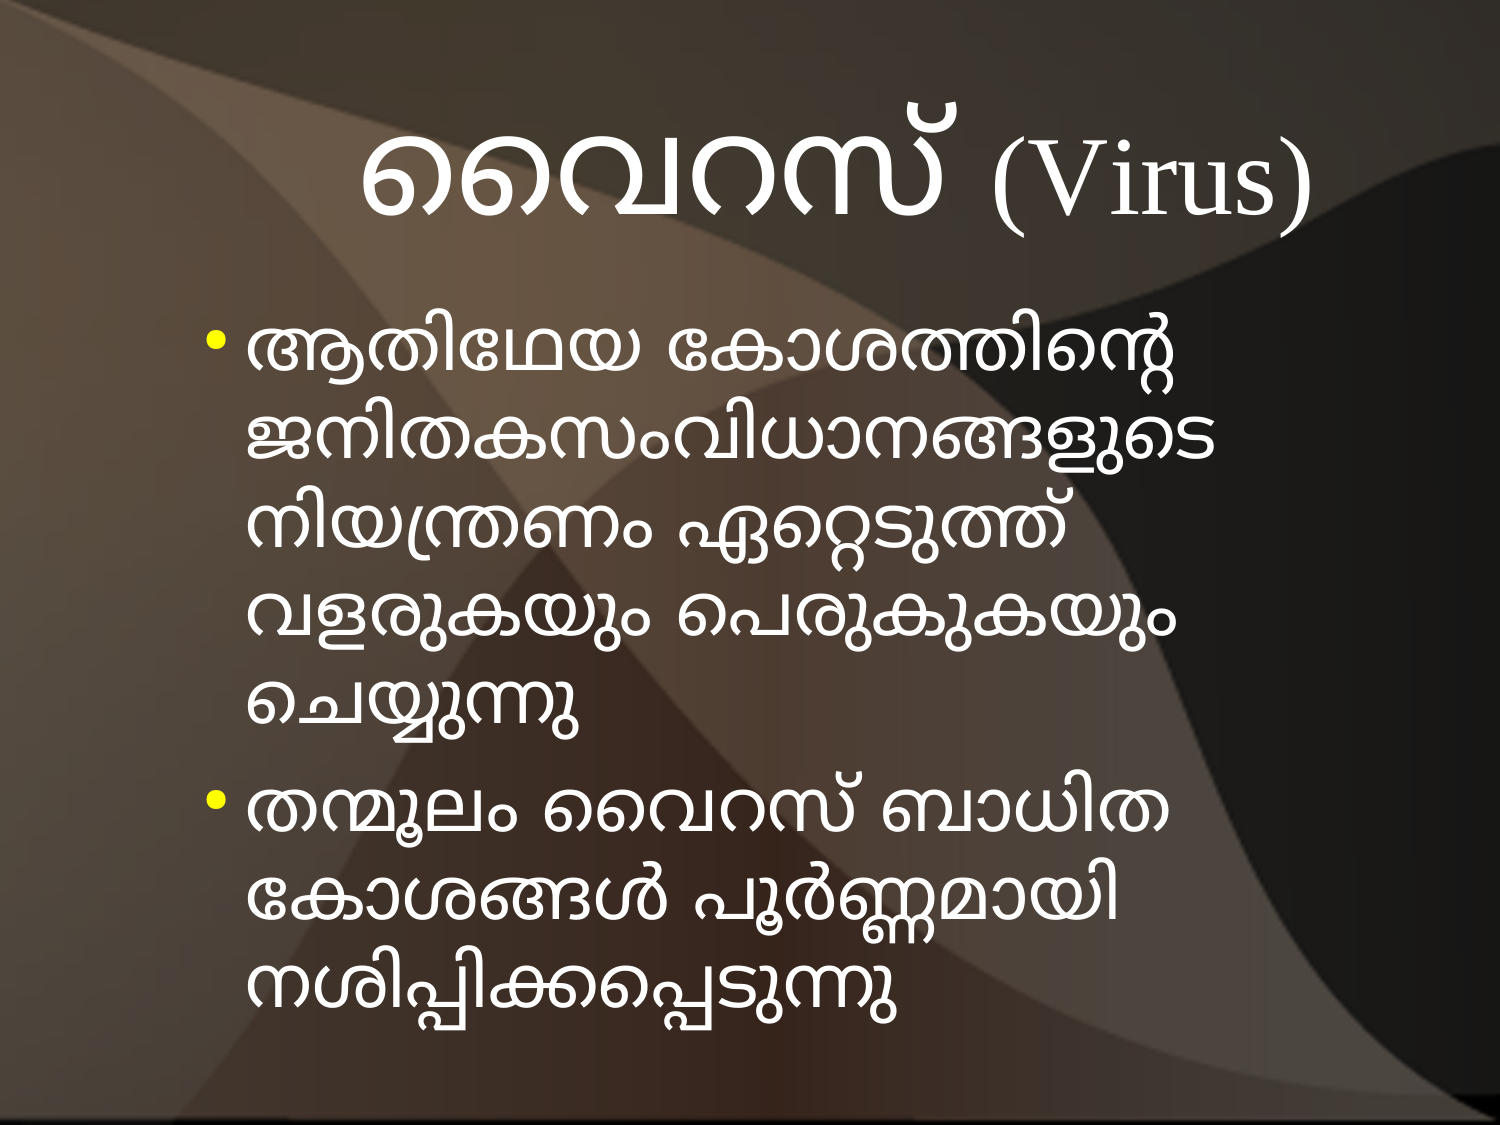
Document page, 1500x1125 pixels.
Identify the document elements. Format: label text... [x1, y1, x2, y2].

list ആതിഥേയ കോശത്തിന്റെ ജനിതകസംവിധാനങ്ങളുടെ നിയന്ത്രണം ഏറ്റെടുത്ത് വളരുകയും പെരുകുകയും ചെയ്യുന്നു തന്മൂലം വൈറസ് ബാധിത കോശങ്ങള്‍ പൂര്‍ണ്ണമായി നശിപ്പിക്കപ്പെടുന്നു [174, 289, 1449, 1034]
title വൈറസ് (Virus) [174, 62, 1450, 250]
picture [0, 0, 1500, 1125]
